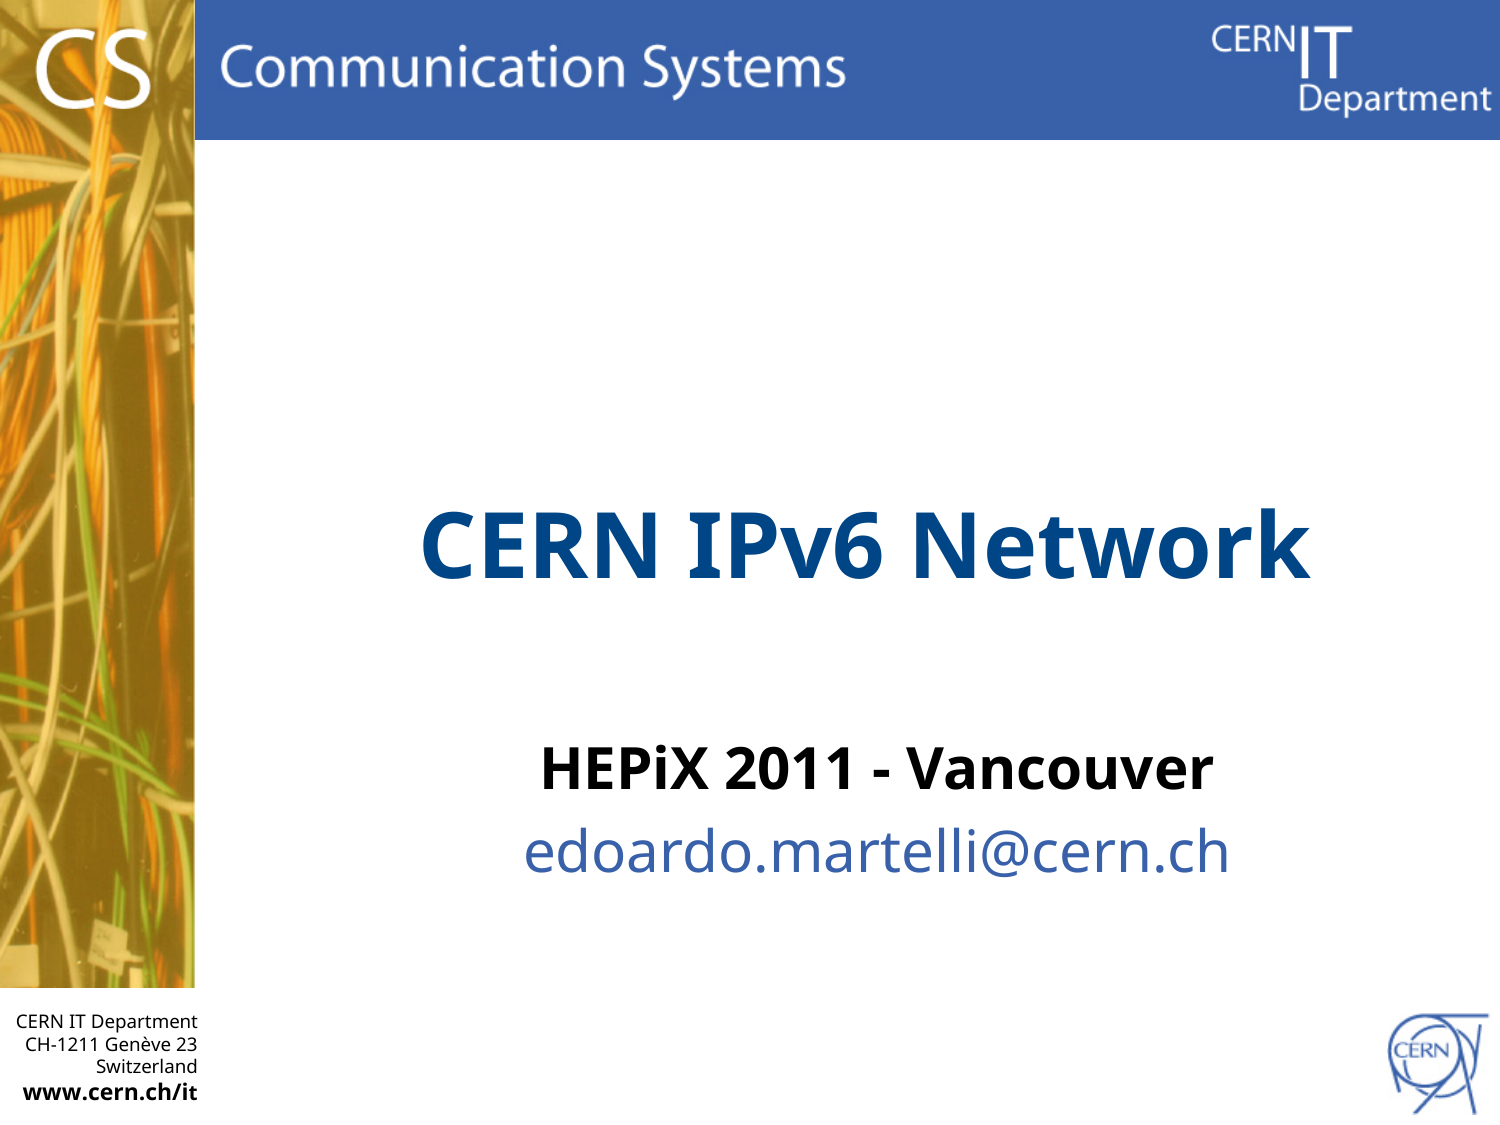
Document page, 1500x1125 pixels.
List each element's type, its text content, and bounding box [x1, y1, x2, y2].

picture [1387, 1012, 1490, 1115]
subtitle CERN IPv6 Network HEPiX 2011 - Vancouver edoardo.martelli@cern.ch [350, 431, 1401, 1022]
picture [0, 0, 1500, 988]
